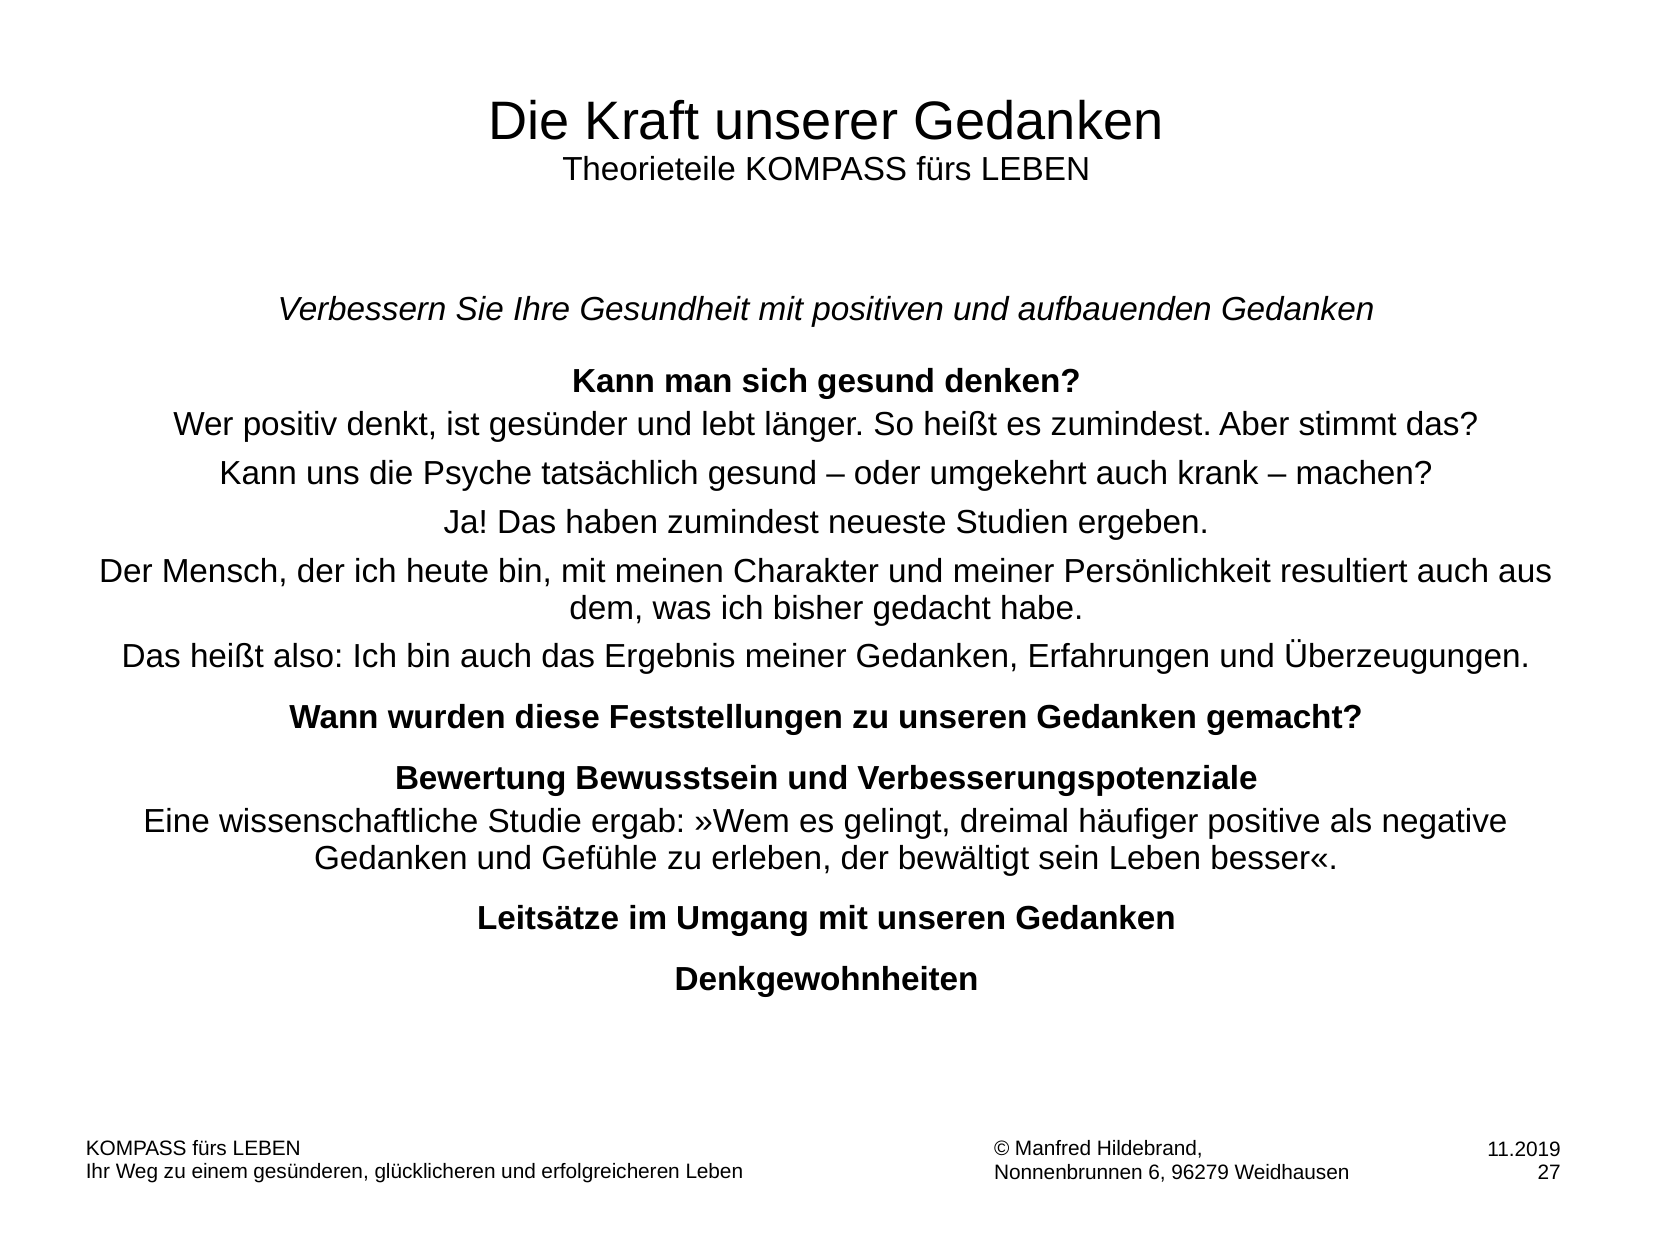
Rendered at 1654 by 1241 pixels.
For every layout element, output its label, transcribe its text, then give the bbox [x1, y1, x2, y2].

text_box KOMPASS fürs LEBEN Ihr Weg zu einem gesünderen, glücklicheren und erfolgreicheren Leben [70, 1118, 964, 1202]
text_box 11.2019 27 [1405, 1118, 1576, 1203]
list Verbessern Sie Ihre Gesundheit mit positiven und aufbauenden Gedanken Kann man sich gesund denken? Wer positiv denkt, ist gesünder und lebt länger. So heißt es zumindest. Aber stimmt das? Kann uns die Psyche tatsächlich gesund – oder umgekehrt auch krank – machen? Ja! Das haben zumindest neueste Studien ergeben. Der Mensch, der ich heute bin, mit meinen Charakter und meiner Persönlichkeit resultiert auch aus dem, was ich bisher gedacht habe. Das heißt also: Ich bin auch das Ergebnis meiner Gedanken, Erfahrungen und Überzeugungen. Wann wurden diese Feststellungen zu unseren Gedanken gemacht? Bewertung Bewusstsein und Verbesserungspotenziale Eine wissenschaftliche Studie ergab: »Wem es gelingt, dreimal häufiger positive als negative Gedanken und Gefühle zu erleben, der bewältigt sein Leben besser«. Leitsätze im Umgang mit unseren Gedanken Denkgewohnheiten [82, 290, 1571, 1109]
text_box © Manfred Hildebrand, Nonnenbrunnen 6, 96279 Weidhausen [979, 1118, 1389, 1203]
title Die Kraft unserer Gedanken Theorieteile KOMPASS fürs LEBEN [82, 49, 1571, 257]
